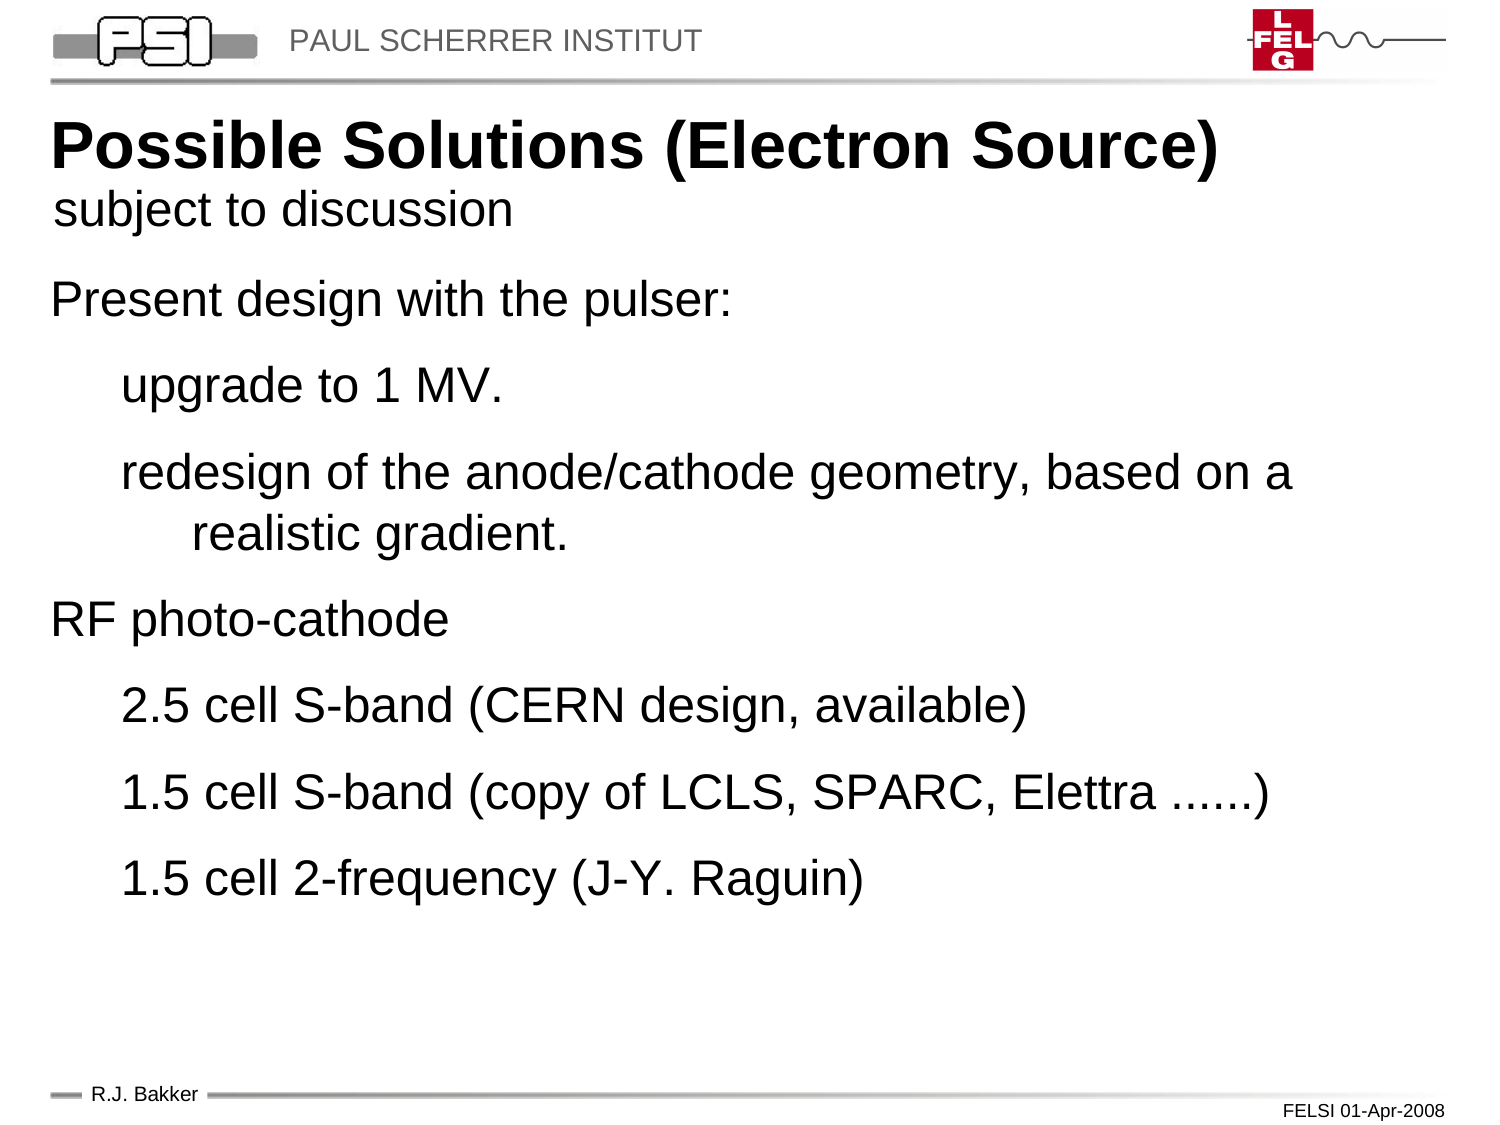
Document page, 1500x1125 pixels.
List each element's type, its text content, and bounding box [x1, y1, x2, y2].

title Possible Solutions (Electron Source) [50, 101, 1450, 190]
picture [52, 15, 260, 69]
picture [208, 1092, 1447, 1099]
picture [1246, 8, 1447, 72]
list Present design with the pulser: upgrade to 1 MV. redesign of the anode/cathode geometry, based on a realistic gradient. RF photo-cathode 2.5 cell S-band (CERN design, available) 1.5 cell S-band (copy of LCLS, SPARC, Elettra ......) 1.5 cell 2-frequency (J-Y. Raguin) [50, 265, 1450, 1033]
picture [50, 1092, 82, 1099]
picture [50, 78, 1447, 85]
text_box subject to discussion [25, 174, 530, 246]
